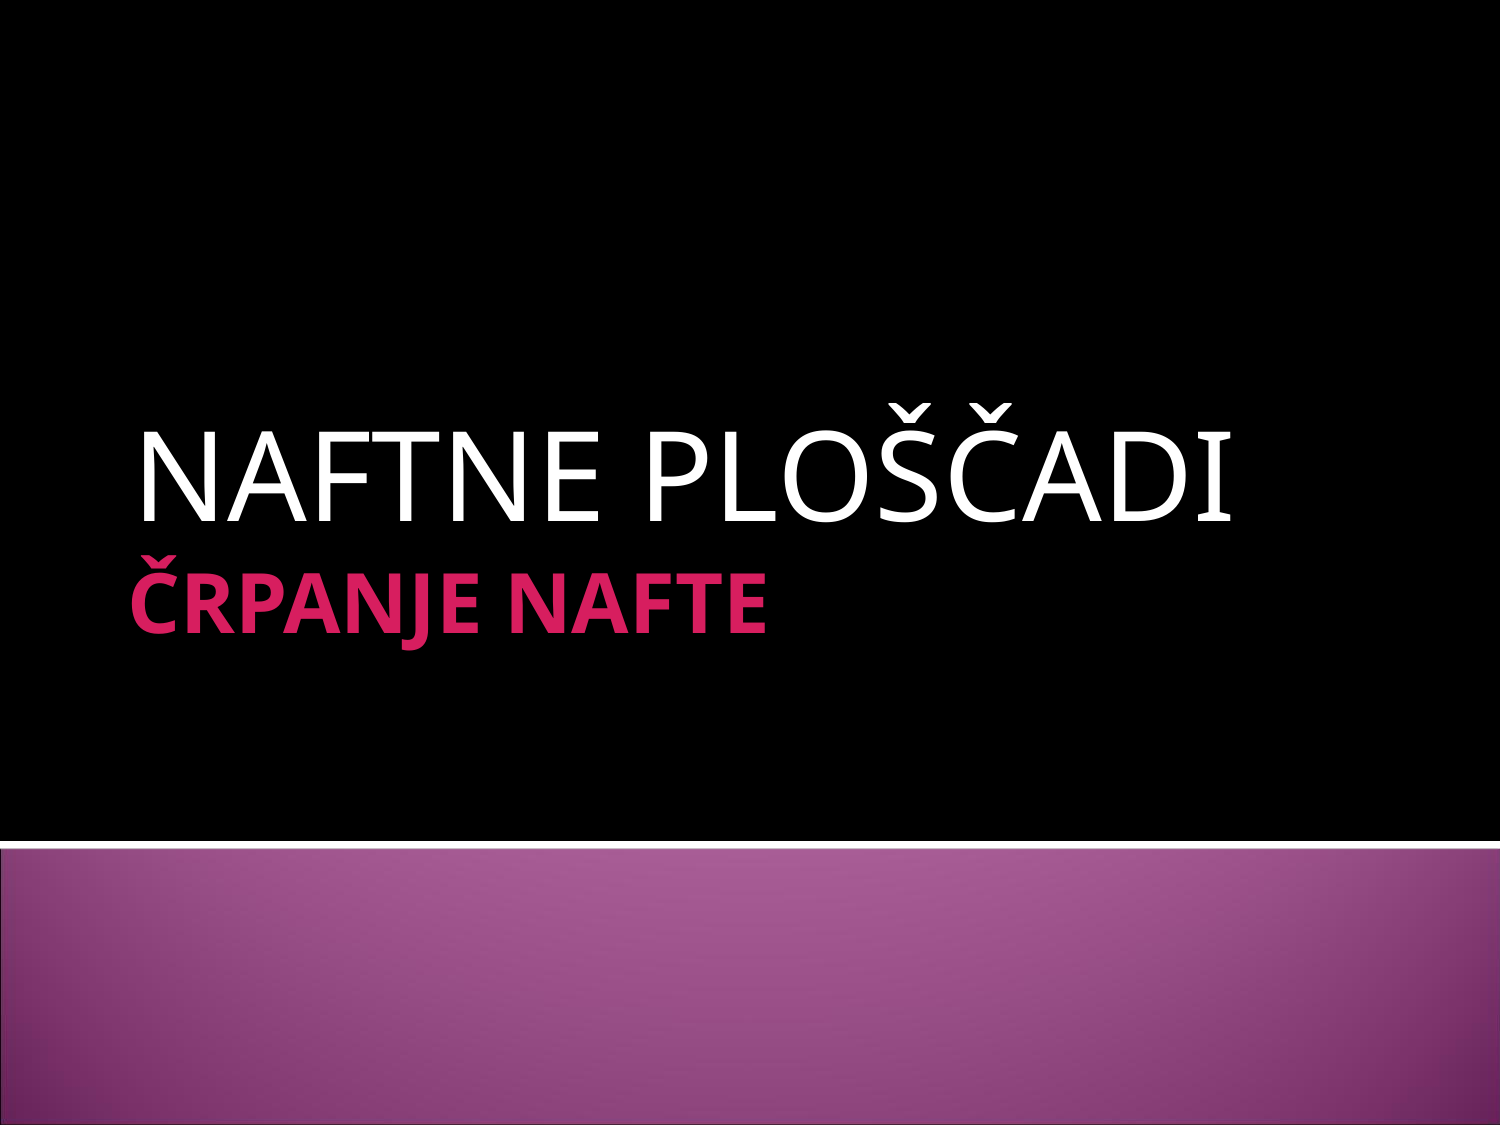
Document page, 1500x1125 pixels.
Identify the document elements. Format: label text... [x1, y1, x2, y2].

picture [0, 849, 1500, 1125]
title ČRPANJE NAFTE [112, 550, 1438, 825]
subtitle NAFTNE PLOŠČADI [112, 299, 1438, 547]
